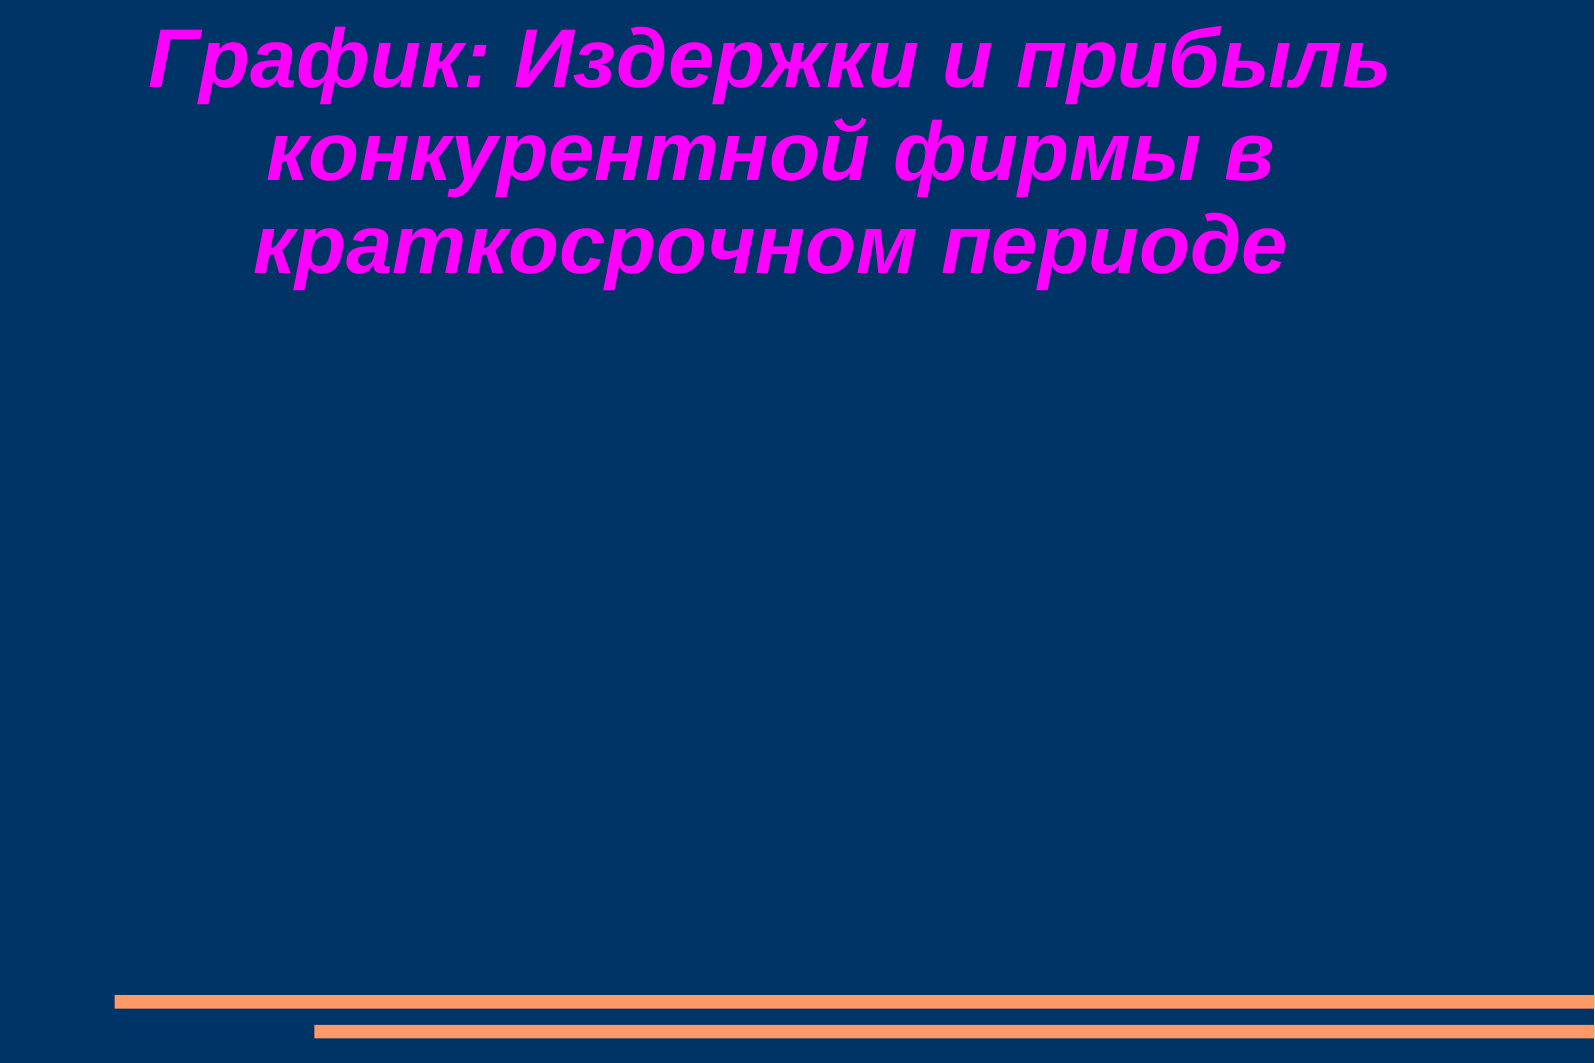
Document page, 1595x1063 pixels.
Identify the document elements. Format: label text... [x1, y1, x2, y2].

text_box График: Издержки и прибыль конкурентной фирмы в краткосрочном периоде [0, 12, 1542, 292]
